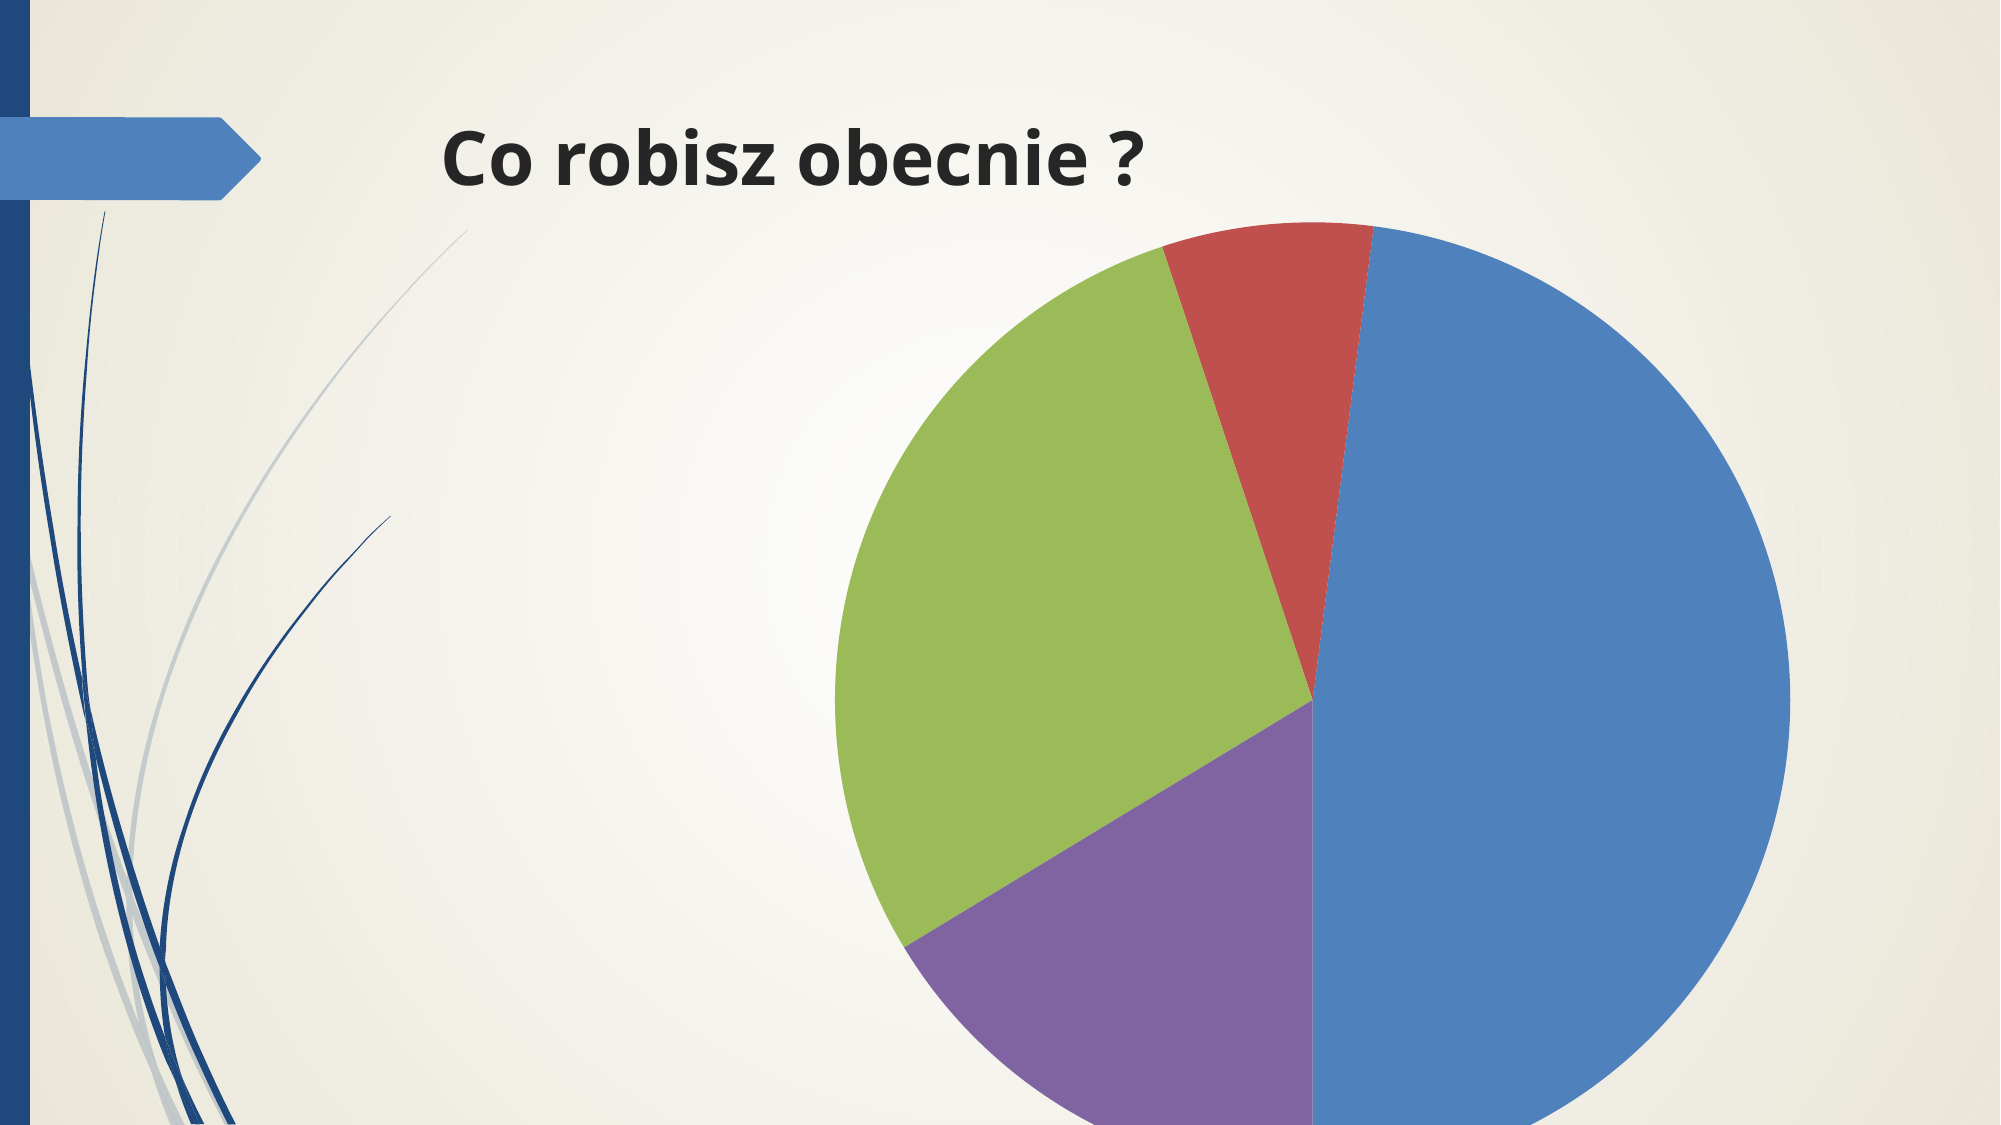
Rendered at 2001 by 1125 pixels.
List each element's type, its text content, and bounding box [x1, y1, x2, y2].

chart [512, 202, 2000, 1125]
title Co robisz obecnie ? [425, 102, 1888, 313]
